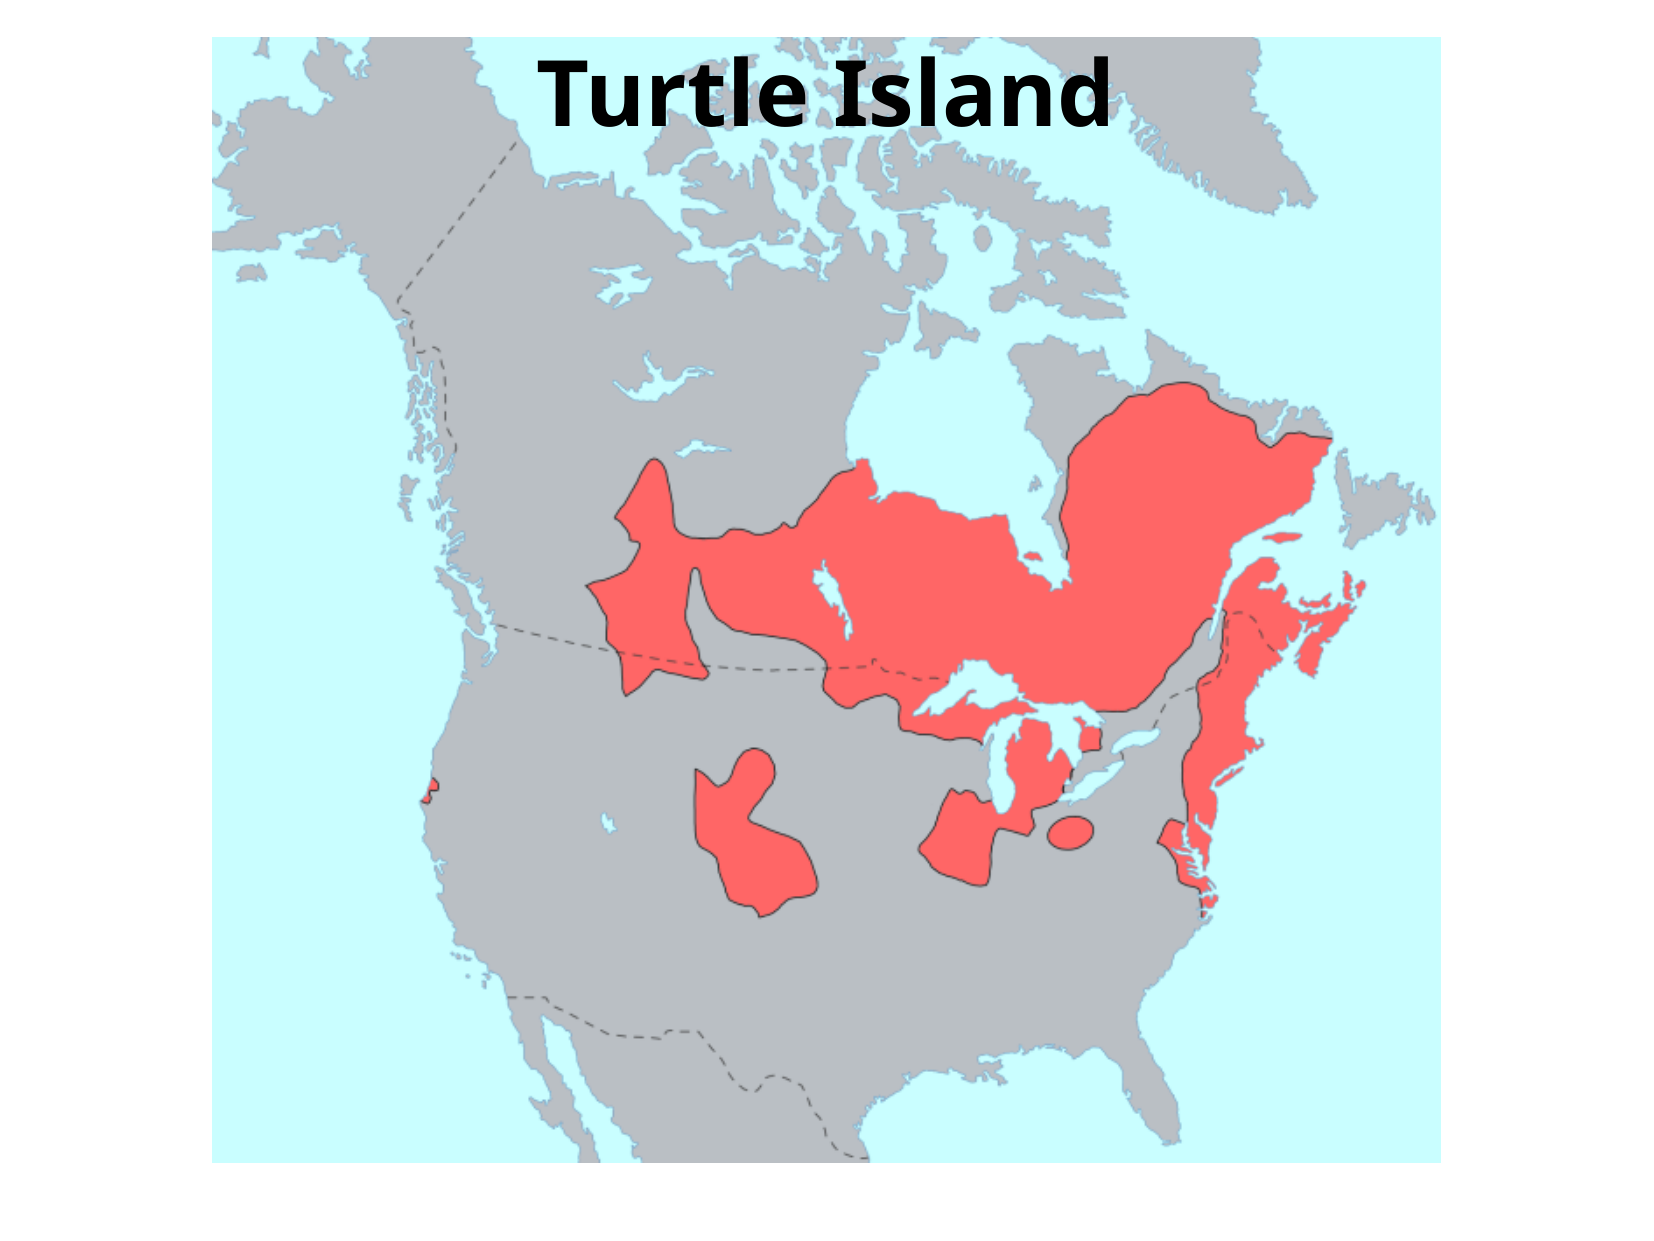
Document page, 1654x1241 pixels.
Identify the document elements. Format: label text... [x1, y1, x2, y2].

title Turtle Island [82, 29, 1571, 277]
picture [212, 277, 1441, 1163]
